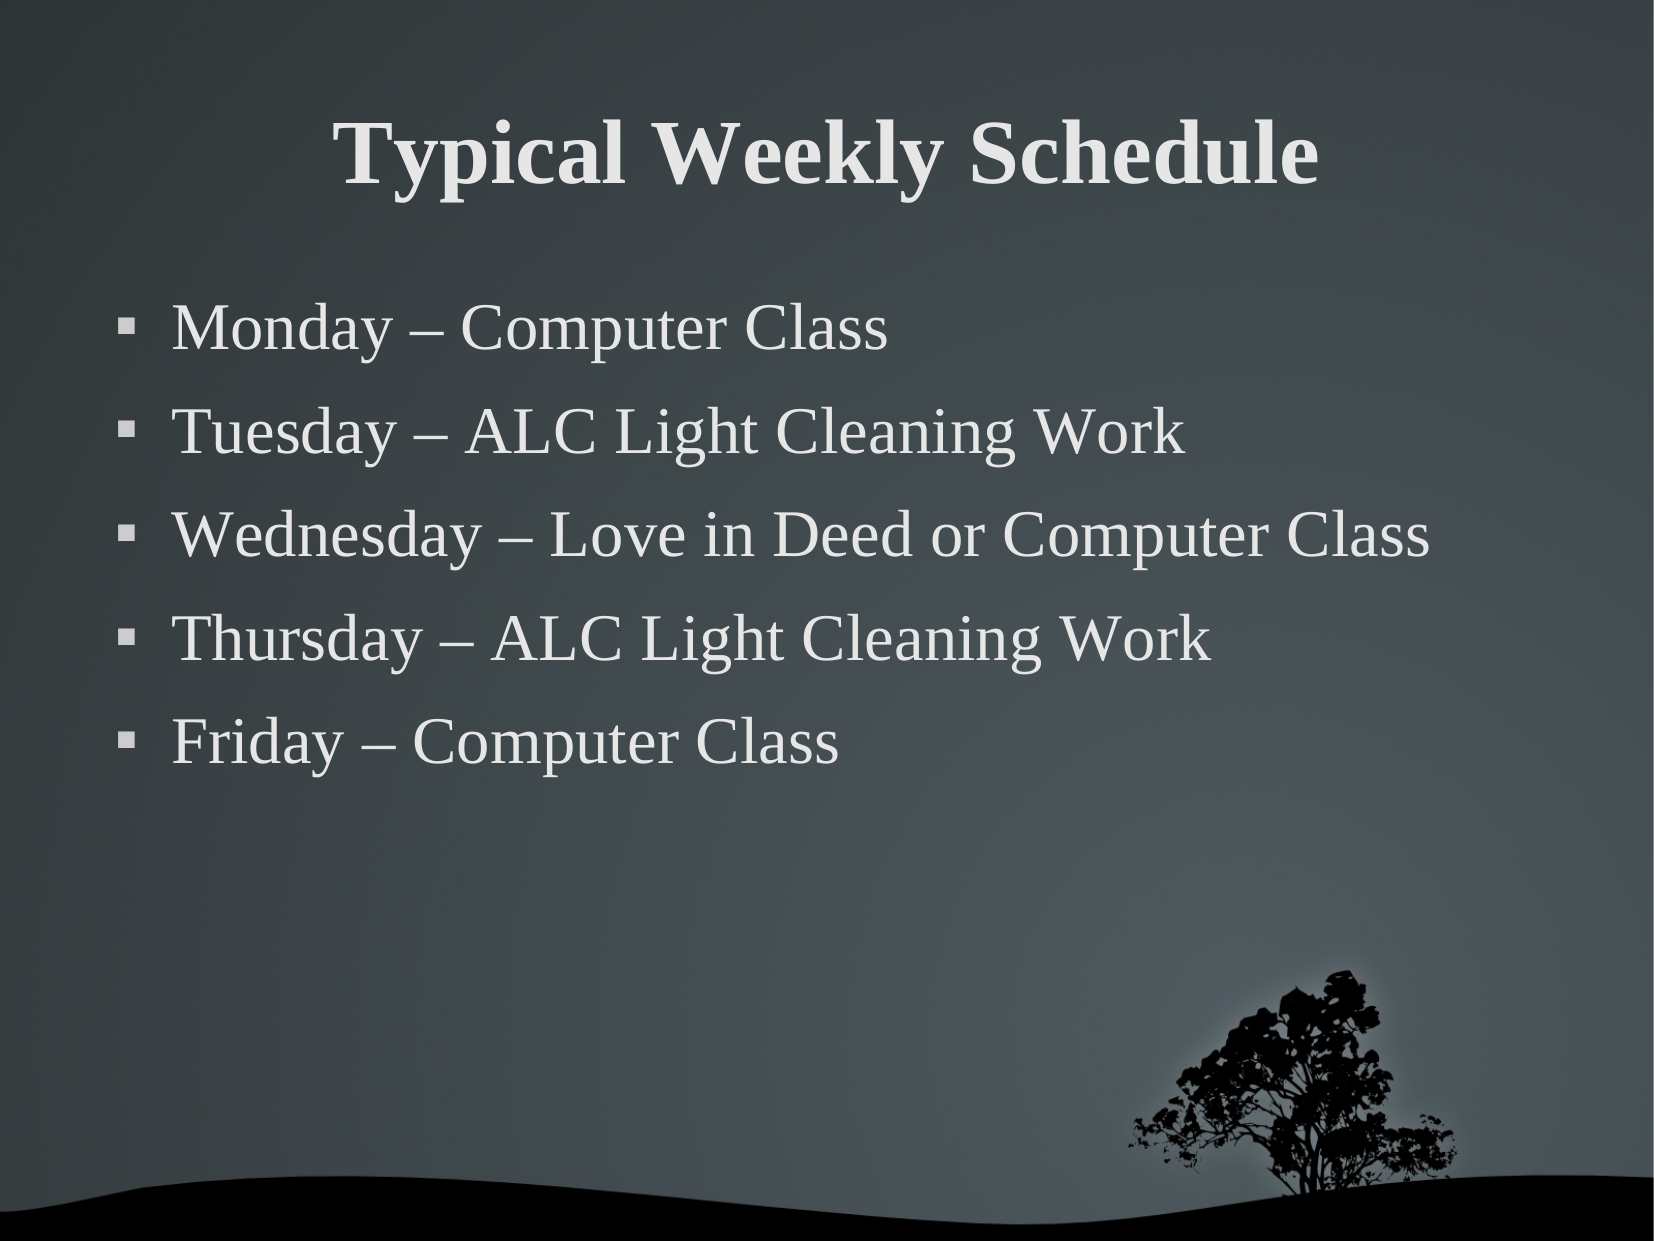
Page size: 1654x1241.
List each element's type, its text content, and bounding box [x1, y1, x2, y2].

title Typical Weekly Schedule [82, 49, 1571, 257]
picture [0, 0, 1654, 1241]
list Monday – Computer Class Tuesday – ALC Light Cleaning Work Wednesday – Love in Deed or Computer Class Thursday – ALC Light Cleaning Work Friday – Computer Class [82, 290, 1571, 1109]
